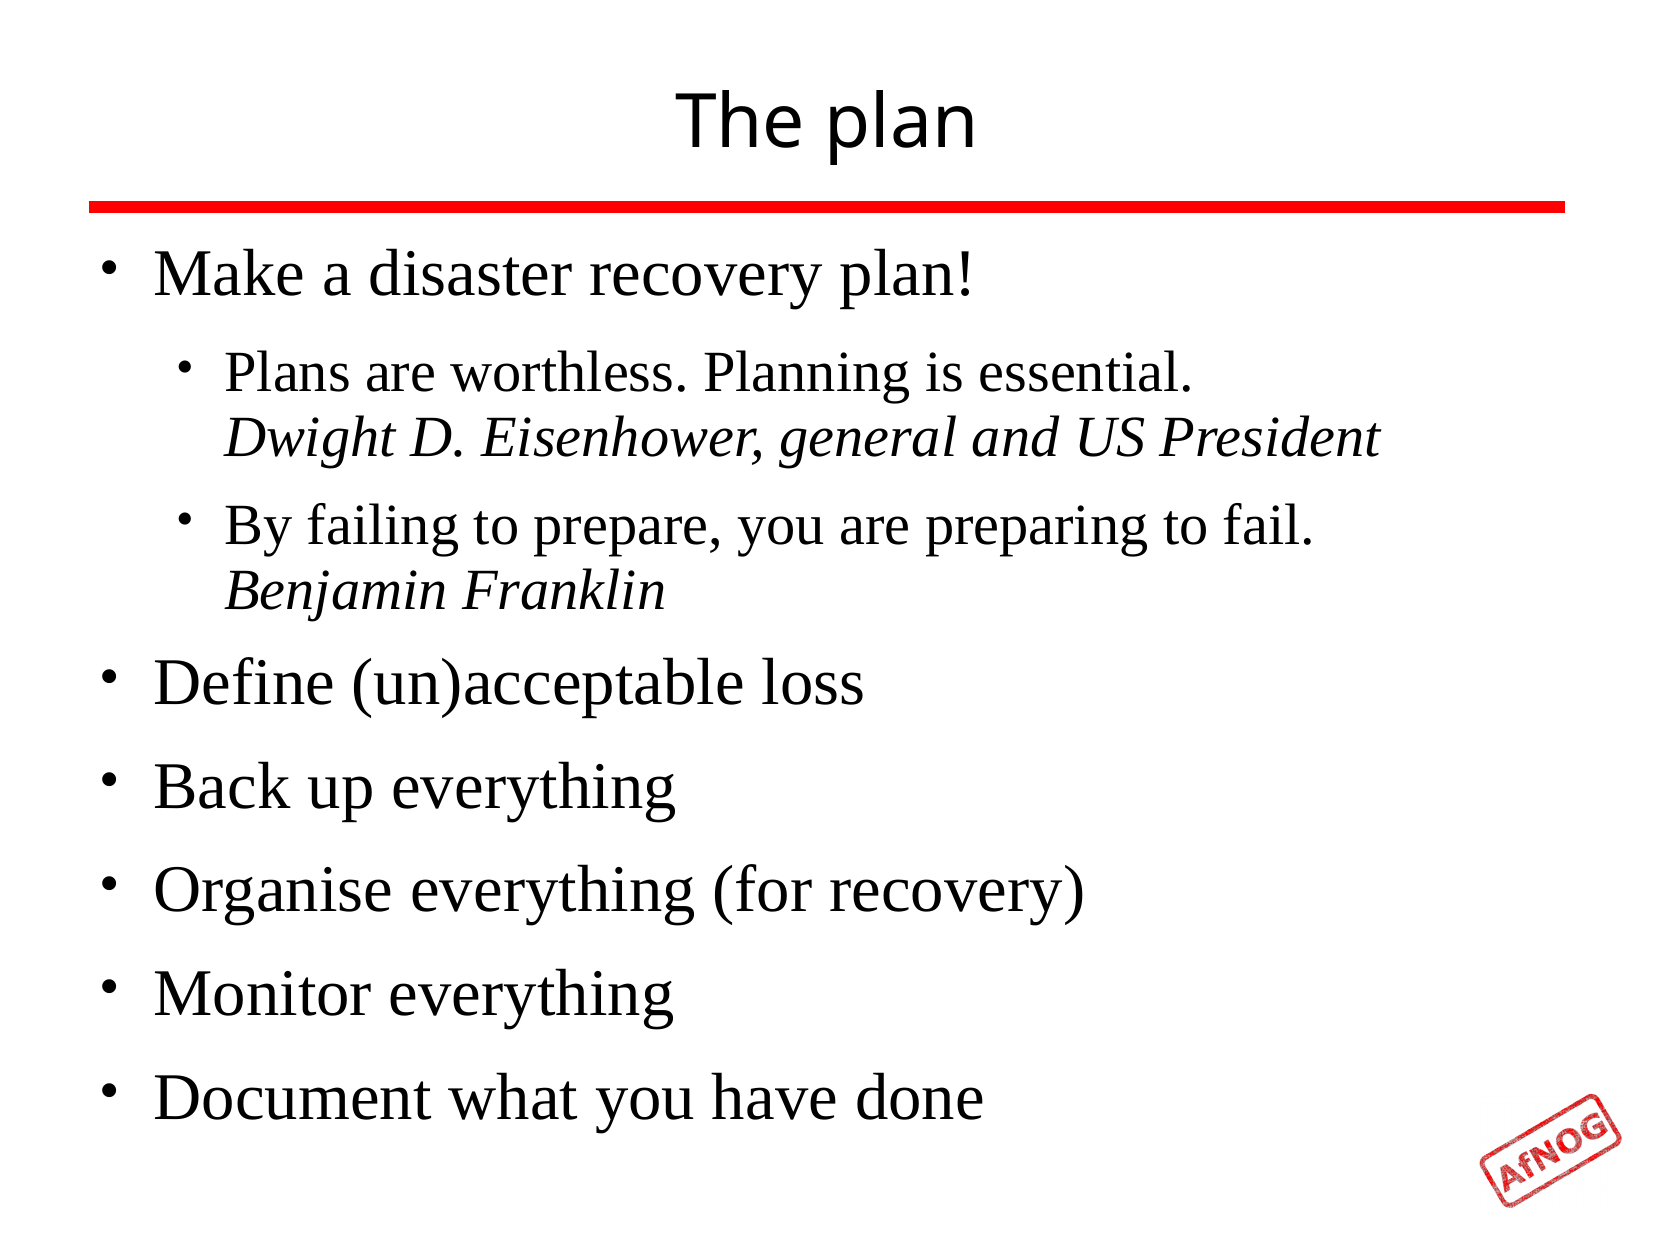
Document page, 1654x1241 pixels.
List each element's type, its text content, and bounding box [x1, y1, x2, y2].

title The plan [88, 29, 1565, 207]
picture [1476, 1090, 1625, 1211]
list Make a disaster recovery plan! Plans are worthless. Planning is essential. Dwight D. Eisenhower, general and US President By failing to prepare, you are preparing to fail. Benjamin Franklin Define (un)acceptable loss Back up everything Organise everything (for recovery) Monitor everything Document what you have done [82, 236, 1571, 1134]
